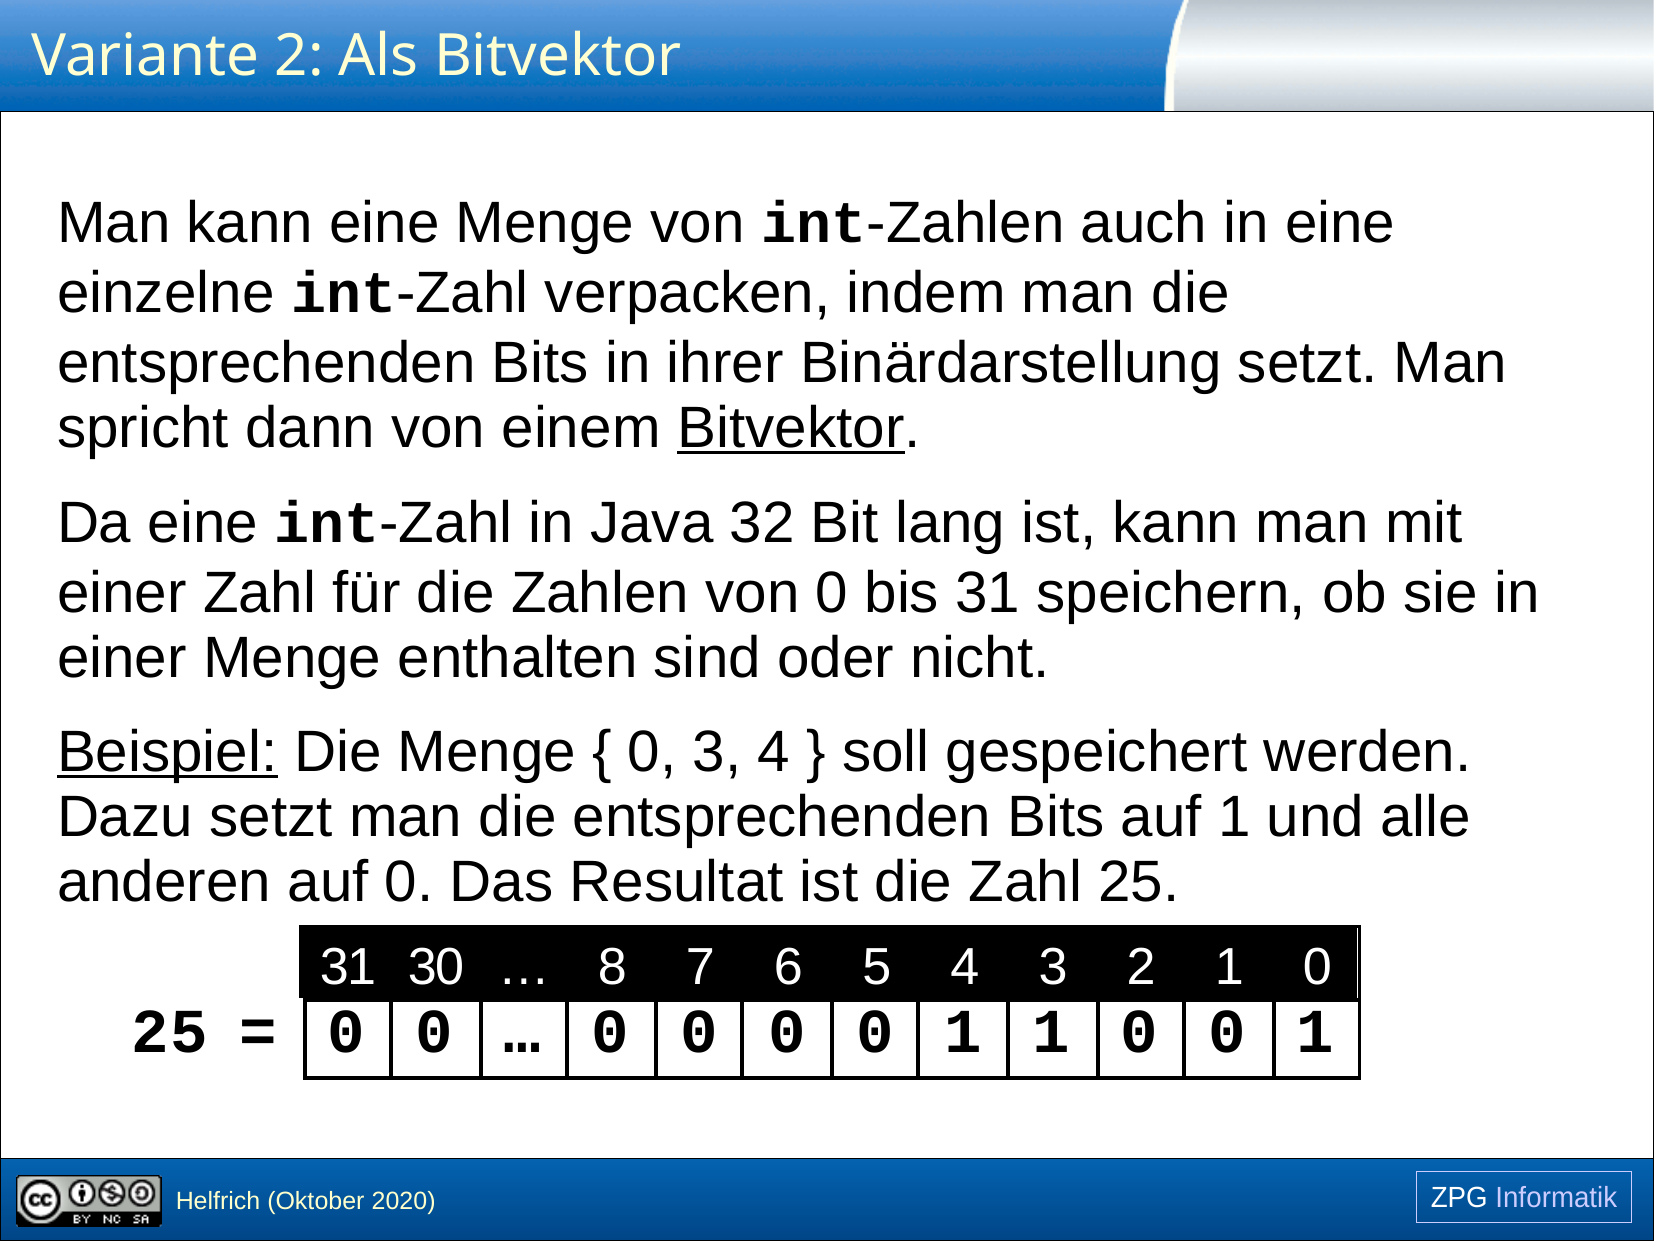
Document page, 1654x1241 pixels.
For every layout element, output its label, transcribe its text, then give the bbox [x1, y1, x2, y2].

chart [58, 925, 1367, 1083]
list Man kann eine Menge von int-Zahlen auch in eine einzelne int-Zahl verpacken, indem man die entsprechenden Bits in ihrer Binärdarstellung setzt. Man spricht dann von einem Bitvektor. Da eine int-Zahl in Java 32 Bit lang ist, kann man mit einer Zahl für die Zahlen von 0 bis 31 speichern, ob sie in einer Menge enthalten sind oder nicht. Beispiel: Die Menge { 0, 3, 4 } soll gespeichert werden. Dazu setzt man die entsprechenden Bits auf 1 und alle anderen auf 0. Das Resultat ist die Zahl 25. [57, 189, 1605, 915]
picture [0, 0, 1654, 111]
title Variante 2: Als Bitvektor [31, 14, 1151, 92]
picture [16, 1175, 162, 1227]
